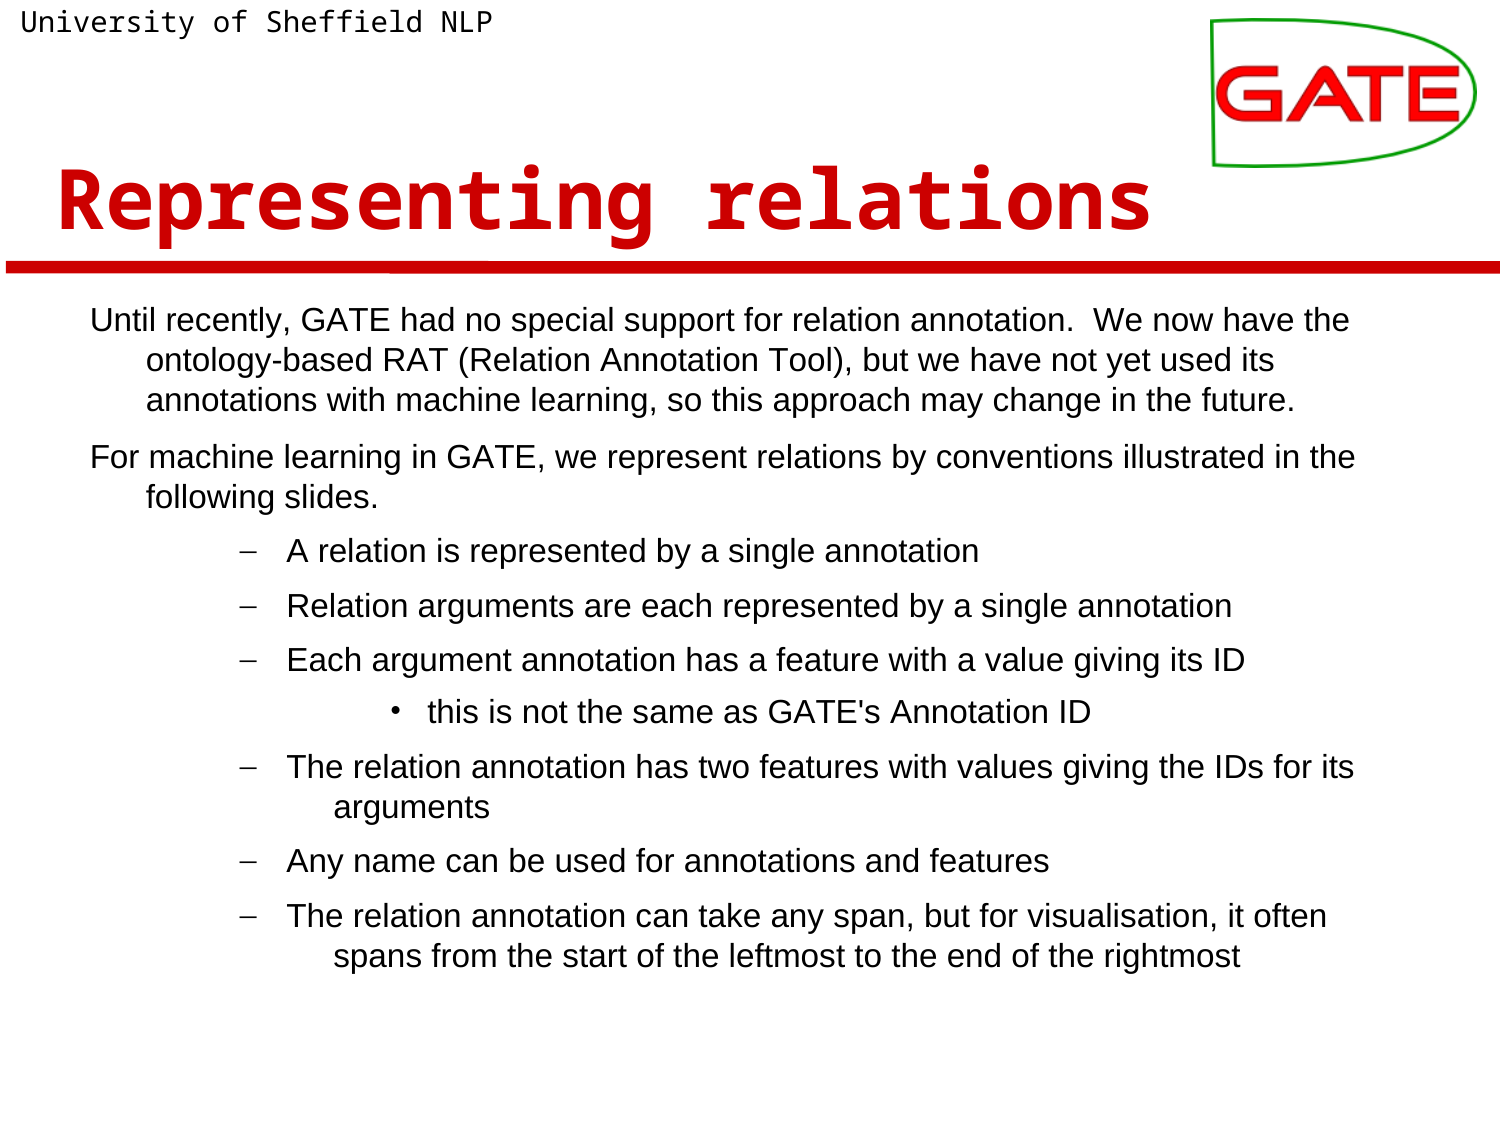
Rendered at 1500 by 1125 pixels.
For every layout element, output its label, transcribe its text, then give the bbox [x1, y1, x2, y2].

title Representing relations [41, 37, 1391, 254]
picture [1210, 18, 1477, 168]
list Until recently, GATE had no special support for relation annotation. We now have the ontology-based RAT (Relation Annotation Tool), but we have not yet used its annotations with machine learning, so this approach may change in the future. For machine learning in GATE, we represent relations by conventions illustrated in the following slides. A relation is represented by a single annotation Relation arguments are each represented by a single annotation Each argument annotation has a feature with a value giving its ID this is not the same as GATE's Annotation ID The relation annotation has two features with values giving the IDs for its arguments Any name can be used for annotations and features The relation annotation can take any span, but for visualisation, it often spans from the start of the leftmost to the end of the rightmost [74, 290, 1425, 1093]
